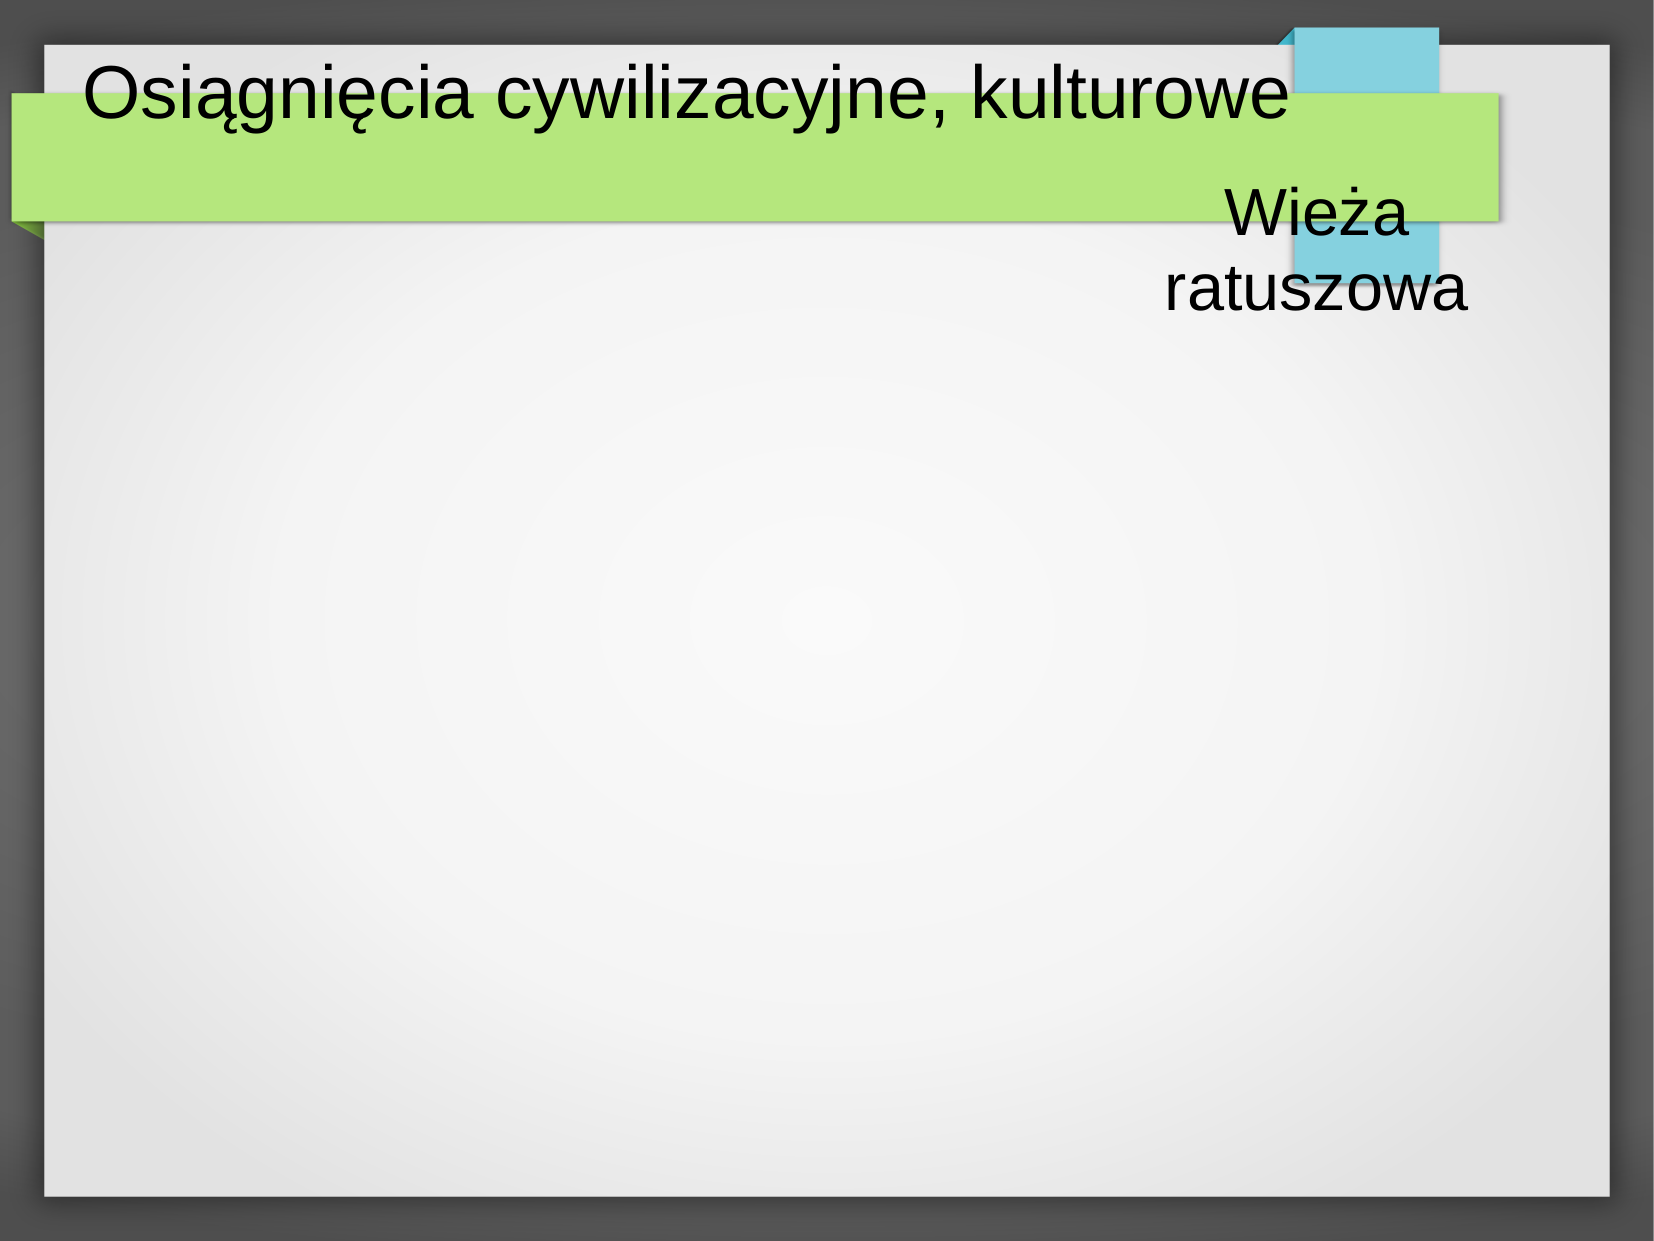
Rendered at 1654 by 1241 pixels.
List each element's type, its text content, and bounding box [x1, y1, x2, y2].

picture [0, 0, 1654, 1241]
subtitle Wieża ratuszowa [1086, 175, 1548, 325]
title Osiągnięcia cywilizacyjne, kulturowe [82, 19, 1571, 166]
